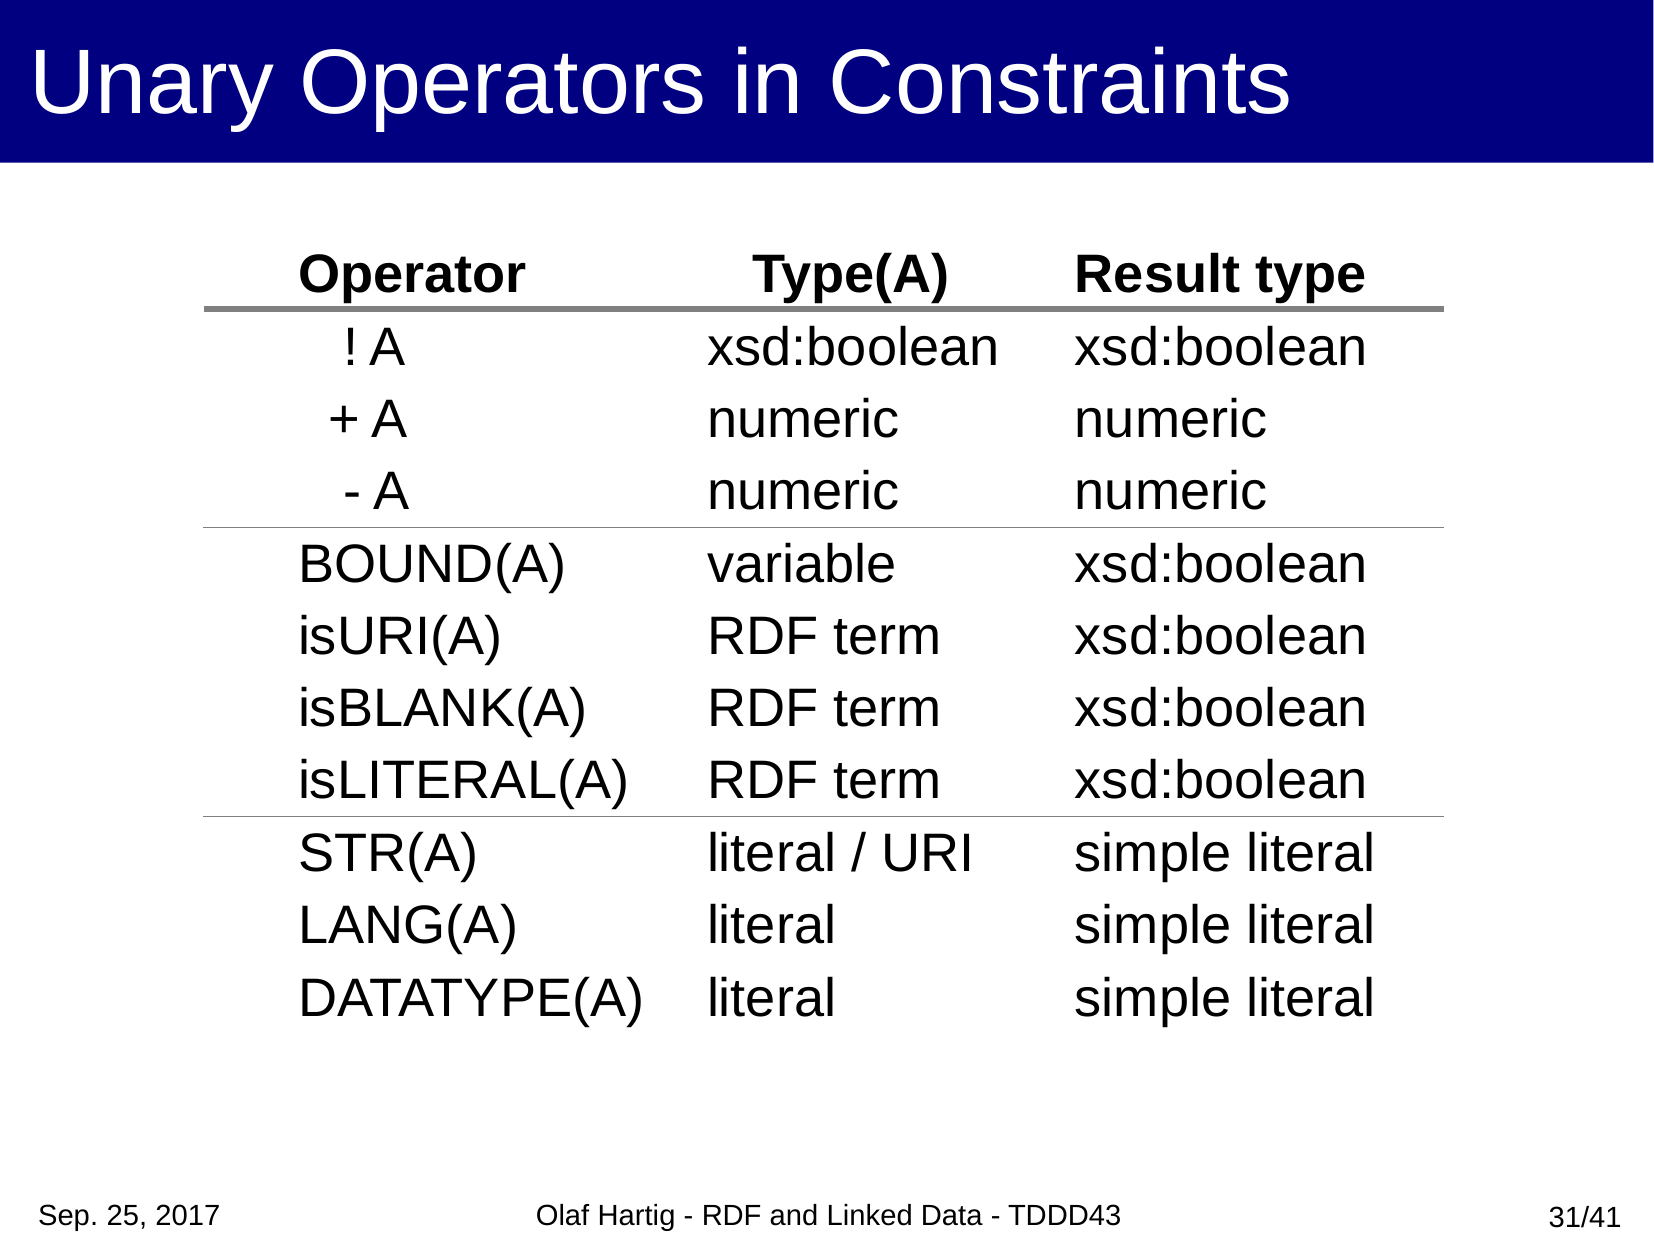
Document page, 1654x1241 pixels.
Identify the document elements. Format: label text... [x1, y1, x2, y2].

text_box Operator Type(A) Result type ! A xsd:boolean xsd:boolean + A numeric numeric - A numeric numeric BOUND(A) variable xsd:boolean isURI(A) RDF term xsd:boolean isBLANK(A) RDF term xsd:boolean isLITERAL(A) RDF term xsd:boolean STR(A) literal / URI simple literal LANG(A) literal simple literal DATATYPE(A) literal simple literal [248, 817, 1400, 1036]
title Unary Operators in Constraints [0, 0, 1654, 163]
text_box Operator Type(A) Result type ! A xsd:boolean xsd:boolean + A numeric numeric - A numeric numeric BOUND(A) variable xsd:boolean isURI(A) RDF term xsd:boolean isBLANK(A) RDF term xsd:boolean isLITERAL(A) RDF term xsd:boolean STR(A) literal / URI simple literal LANG(A) literal simple literal DATATYPE(A) literal simple literal [248, 528, 1400, 816]
text_box Operator Type(A) Result type ! A xsd:boolean xsd:boolean + A numeric numeric - A numeric numeric BOUND(A) variable xsd:boolean isURI(A) RDF term xsd:boolean isBLANK(A) RDF term xsd:boolean isLITERAL(A) RDF term xsd:boolean STR(A) literal / URI simple literal LANG(A) literal simple literal DATATYPE(A) literal simple literal [248, 236, 1400, 527]
